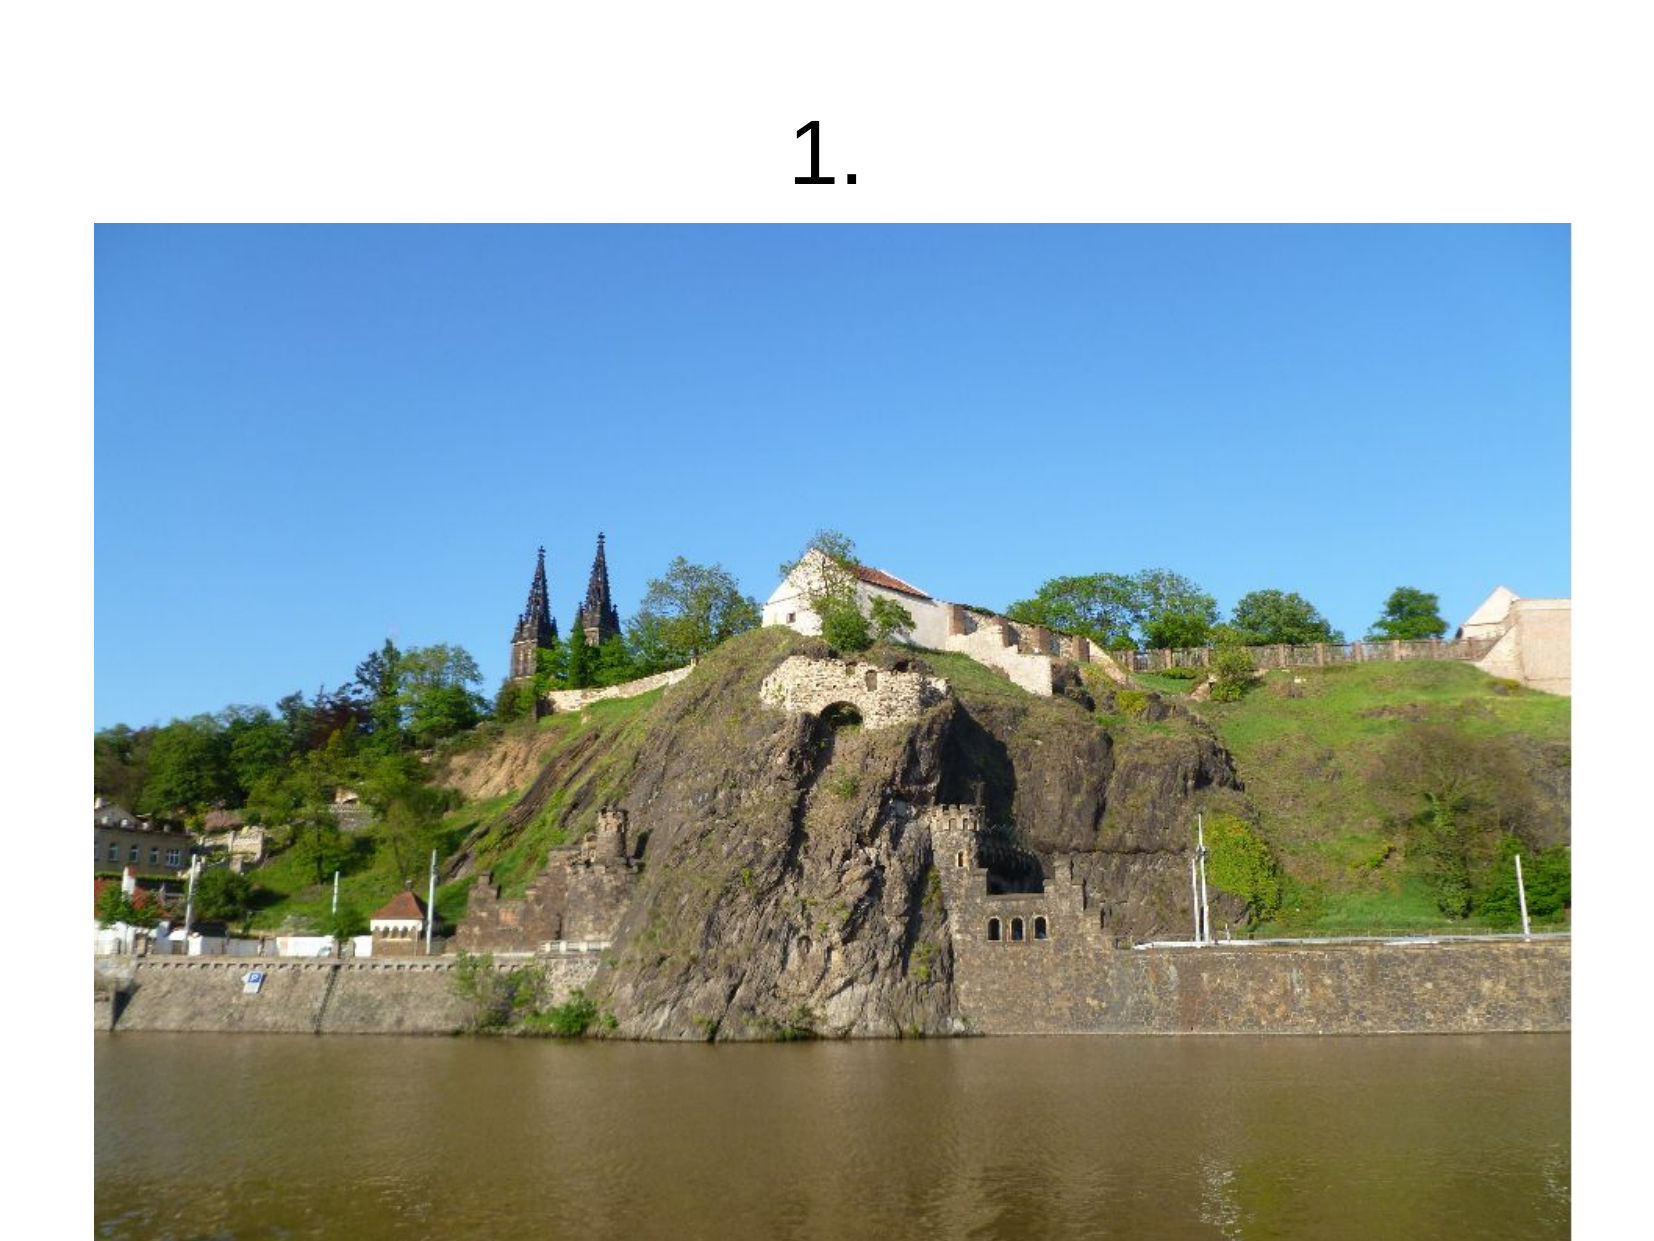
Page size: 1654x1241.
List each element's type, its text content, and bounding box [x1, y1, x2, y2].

picture [94, 223, 1573, 1241]
title 1. [82, 49, 1571, 257]
